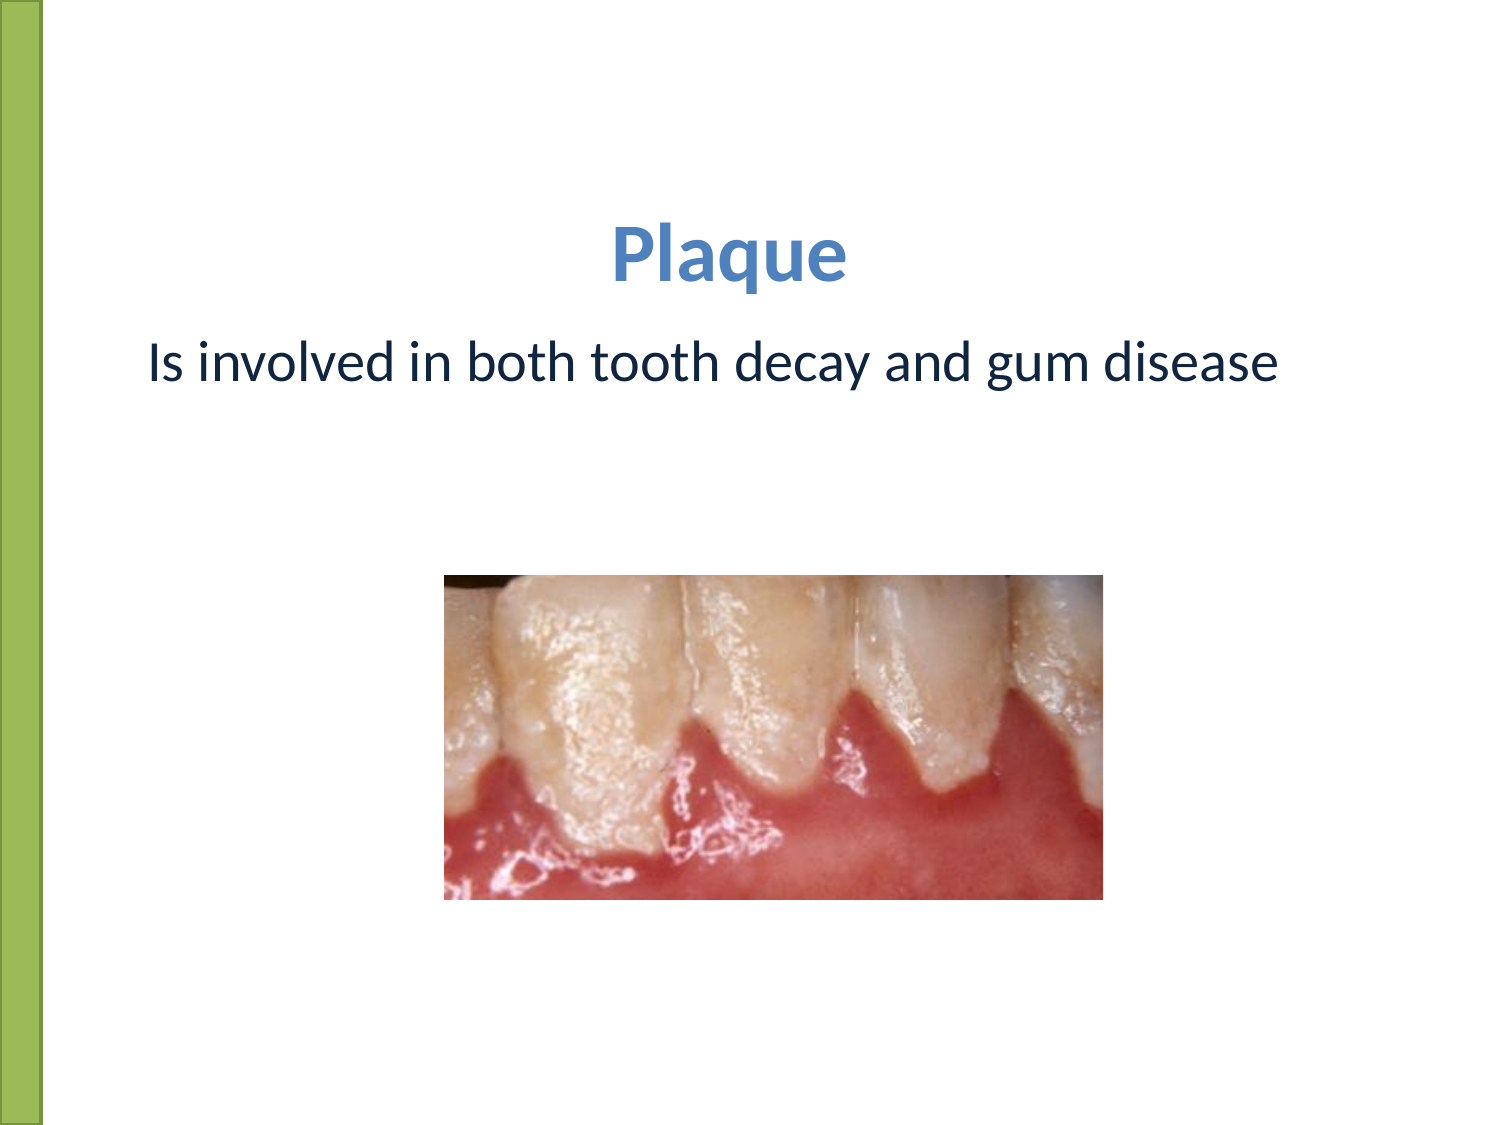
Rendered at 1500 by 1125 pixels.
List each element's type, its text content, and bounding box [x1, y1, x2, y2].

text_box [0, 0, 41, 1125]
title Plaque [75, 174, 1426, 316]
list Is involved in both tooth decay and gum disease [132, 315, 1483, 482]
picture [438, 575, 1104, 951]
